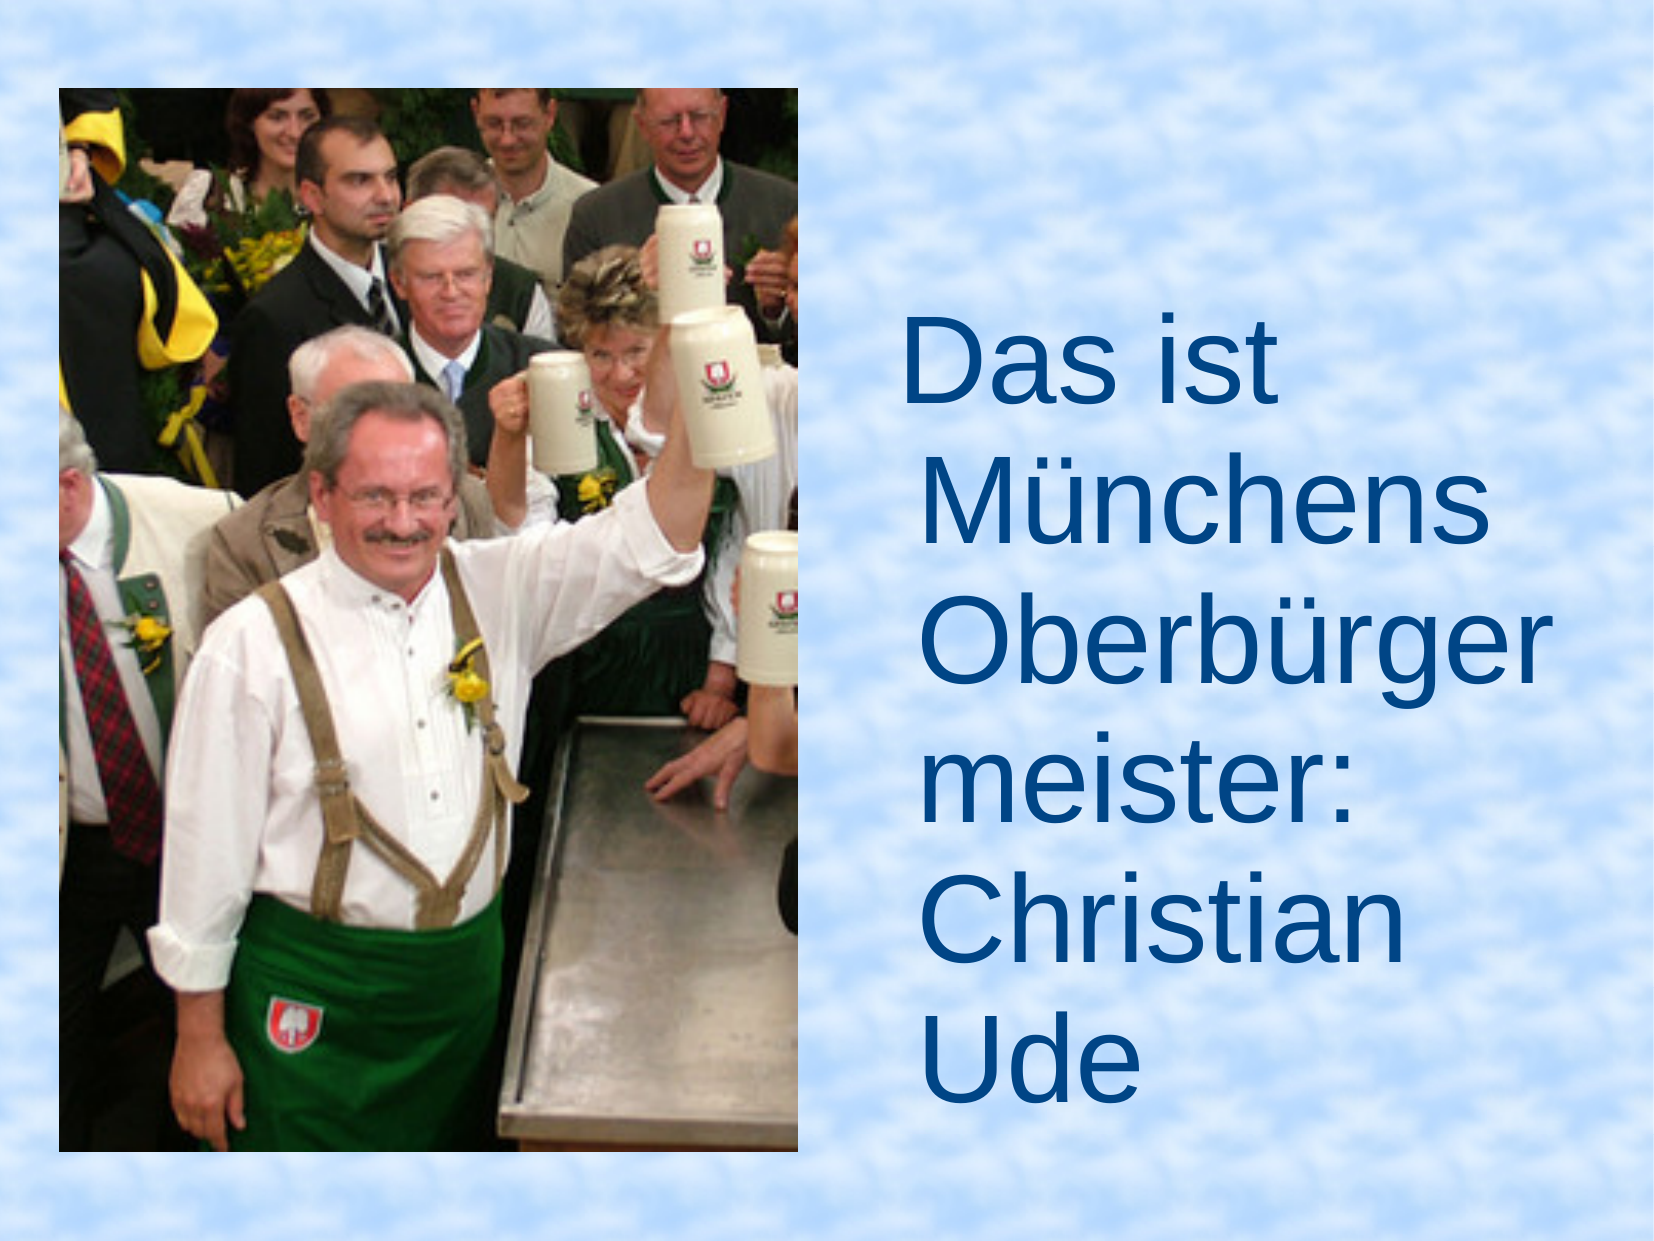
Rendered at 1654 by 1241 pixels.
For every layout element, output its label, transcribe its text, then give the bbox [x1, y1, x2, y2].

list Das ist Münchens Oberbürgermeister: Christian Ude [845, 290, 1572, 1129]
picture [0, 0, 1654, 1241]
